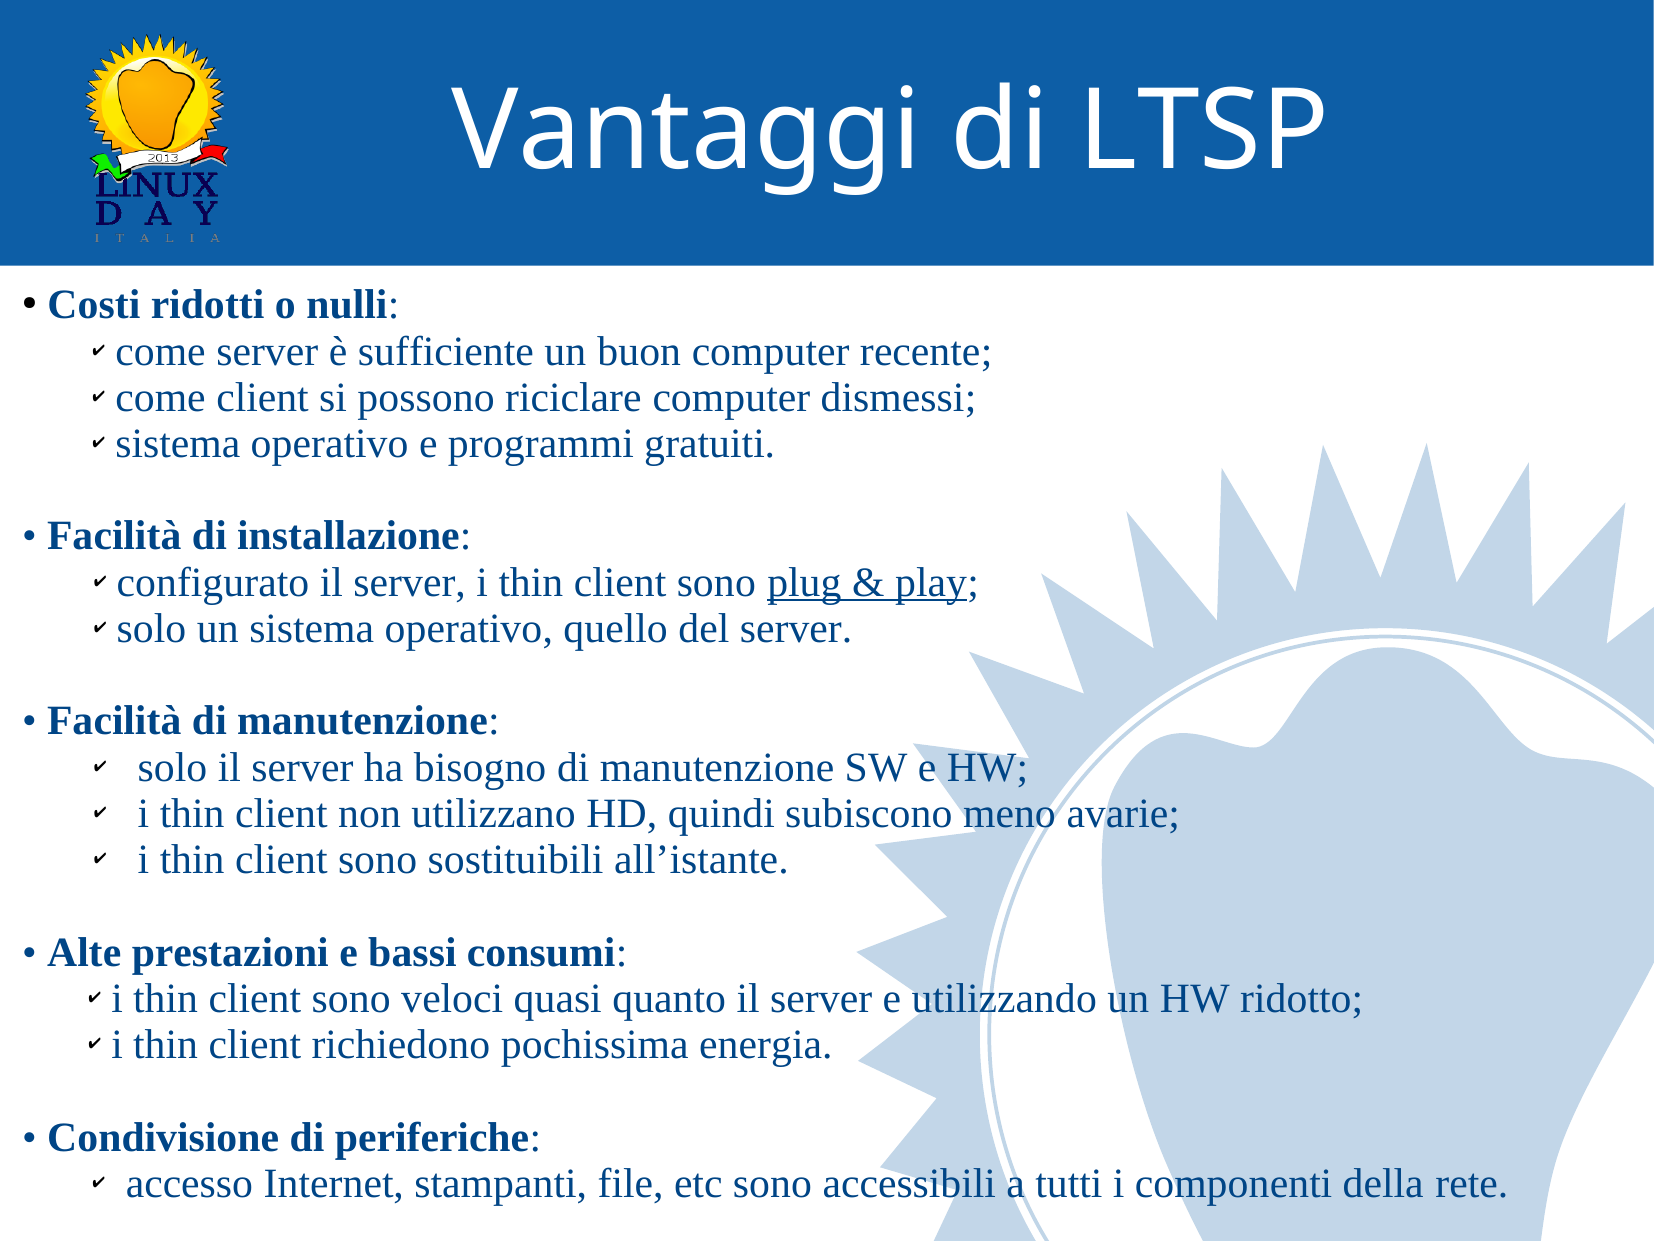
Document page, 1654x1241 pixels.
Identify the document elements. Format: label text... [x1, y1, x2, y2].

title Vantaggi di LTSP [451, 21, 1355, 229]
picture [76, 13, 237, 262]
text_box Costi ridotti o nulli: come server è sufficiente un buon computer recente; come client si possono riciclare computer dismessi; sistema operativo e programmi gratuiti. • Facilità di installazione: configurato il server, i thin client sono plug & play; solo un sistema operativo, quello del server. • Facilità di manutenzione: solo il server ha bisogno di manutenzione SW e HW; i thin client non utilizzano HD, quindi subiscono meno avarie; i thin client sono sostituibili all’istante. • Alte prestazioni e bassi consumi: i thin client sono veloci quasi quanto il server e utilizzando un HW ridotto; i thin client richiedono pochissima energia. • Condivisione di periferiche: accesso Internet, stampanti, file, etc sono accessibili a tutti i componenti della rete. [22, 281, 1633, 1207]
